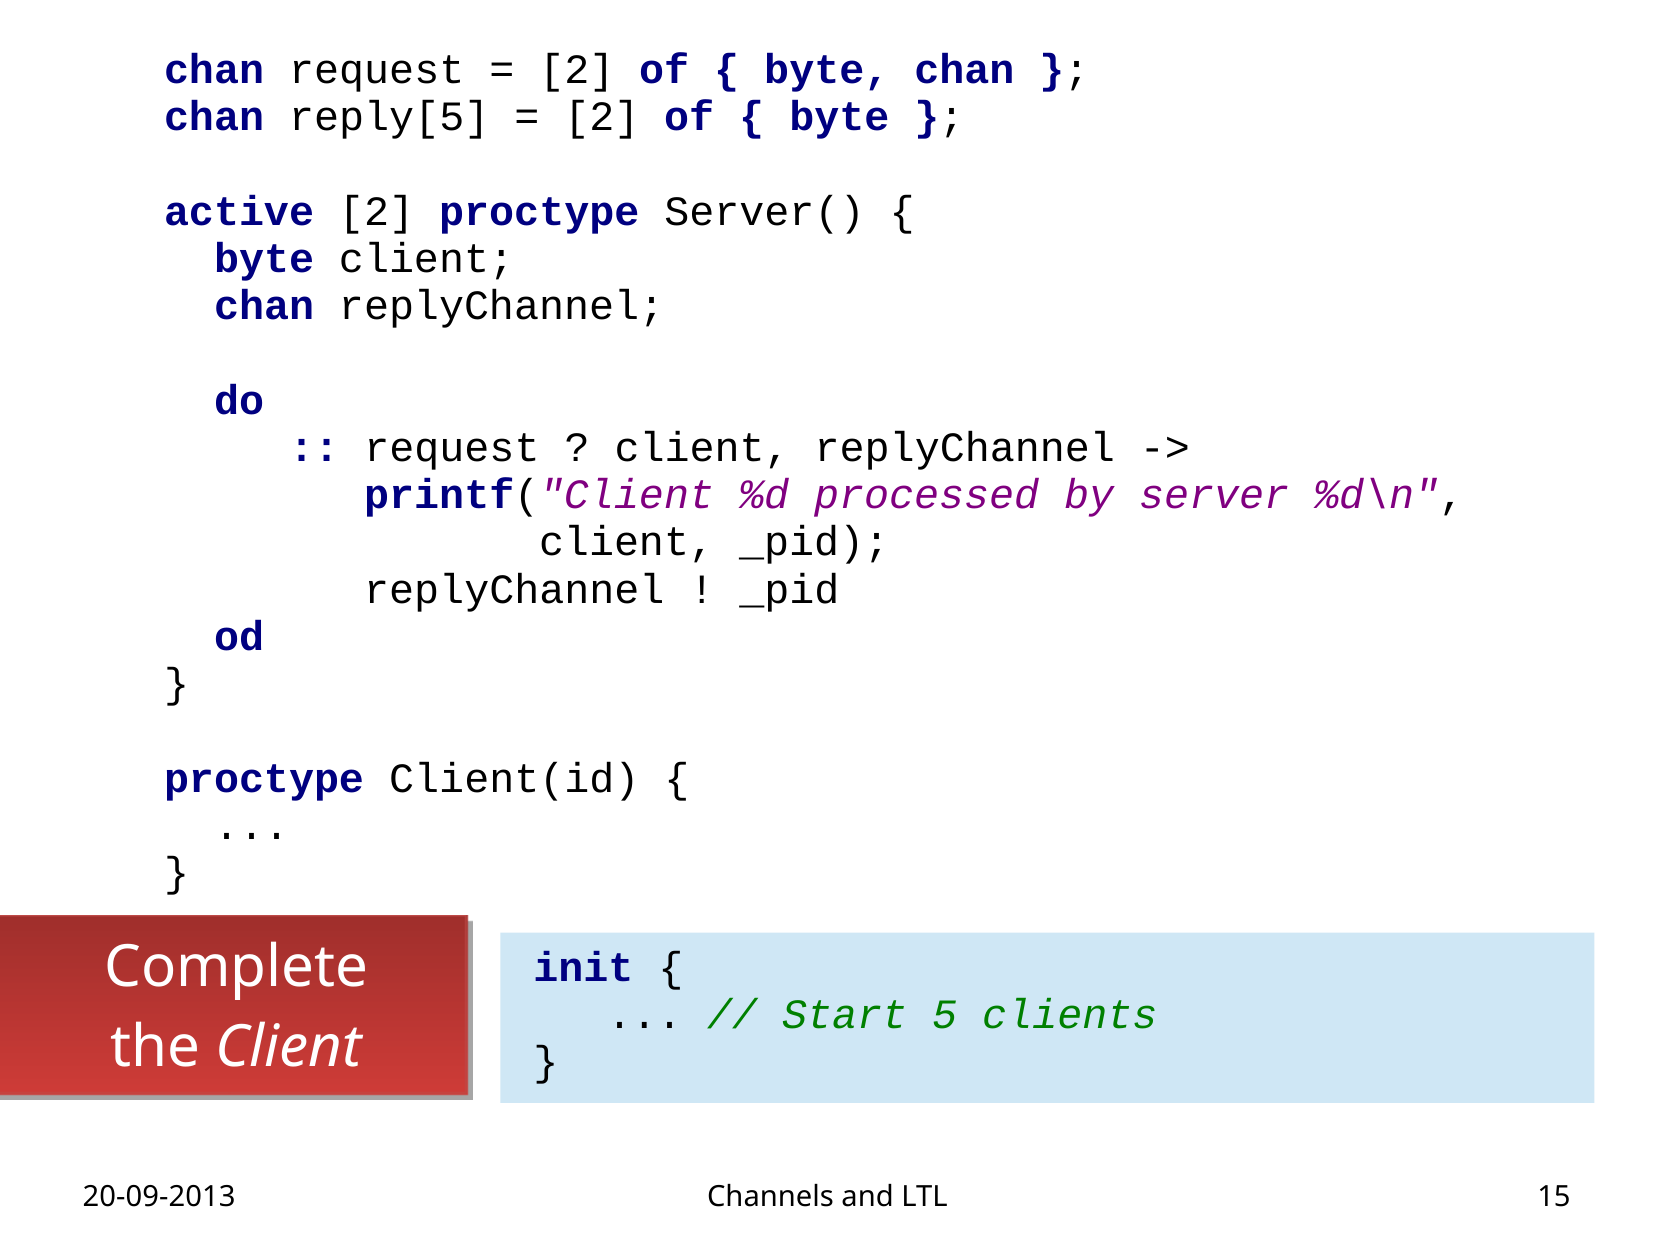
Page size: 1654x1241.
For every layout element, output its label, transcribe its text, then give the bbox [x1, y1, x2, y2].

title Complete the Client [0, 915, 149, 1093]
picture [0, 1093, 473, 1100]
text_box [500, 932, 1595, 1103]
text_box chan request = [2] of { byte, chan }; chan reply[5] = [2] of { byte }; active [2] proctype Server() { byte client; chan replyChannel; do :: request ? client, replyChannel -> printf("Client %d processed by server %d\n", client, _pid); replyChannel ! _pid od } proctype Client(id) { ... } init { ... // Start 5 clients } [149, 41, 1505, 1096]
